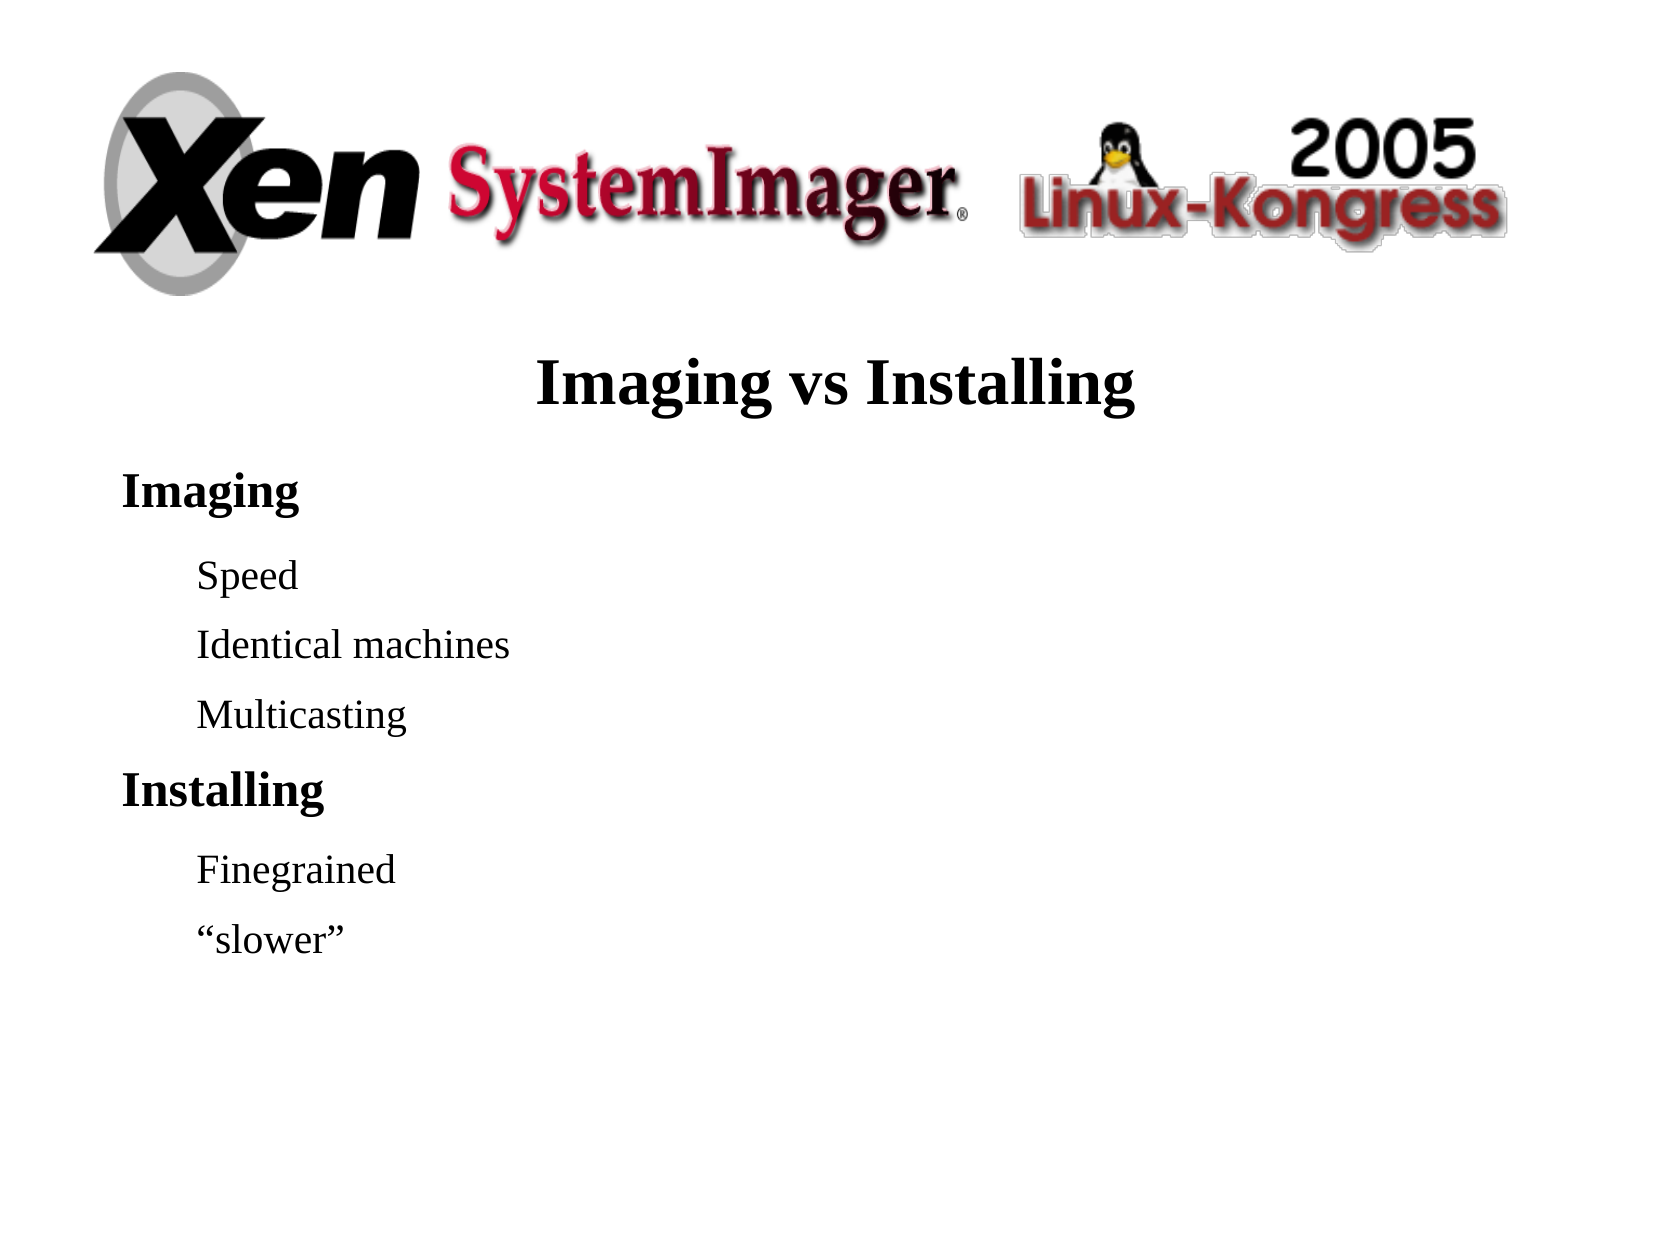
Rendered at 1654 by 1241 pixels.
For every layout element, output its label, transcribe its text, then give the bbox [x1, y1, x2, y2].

picture [445, 132, 971, 254]
picture [93, 72, 420, 296]
list Imaging vs Installing Imaging Speed Identical machines Multicasting Installing Finegrained “slower” [121, 344, 1534, 1241]
picture [1006, 106, 1524, 265]
